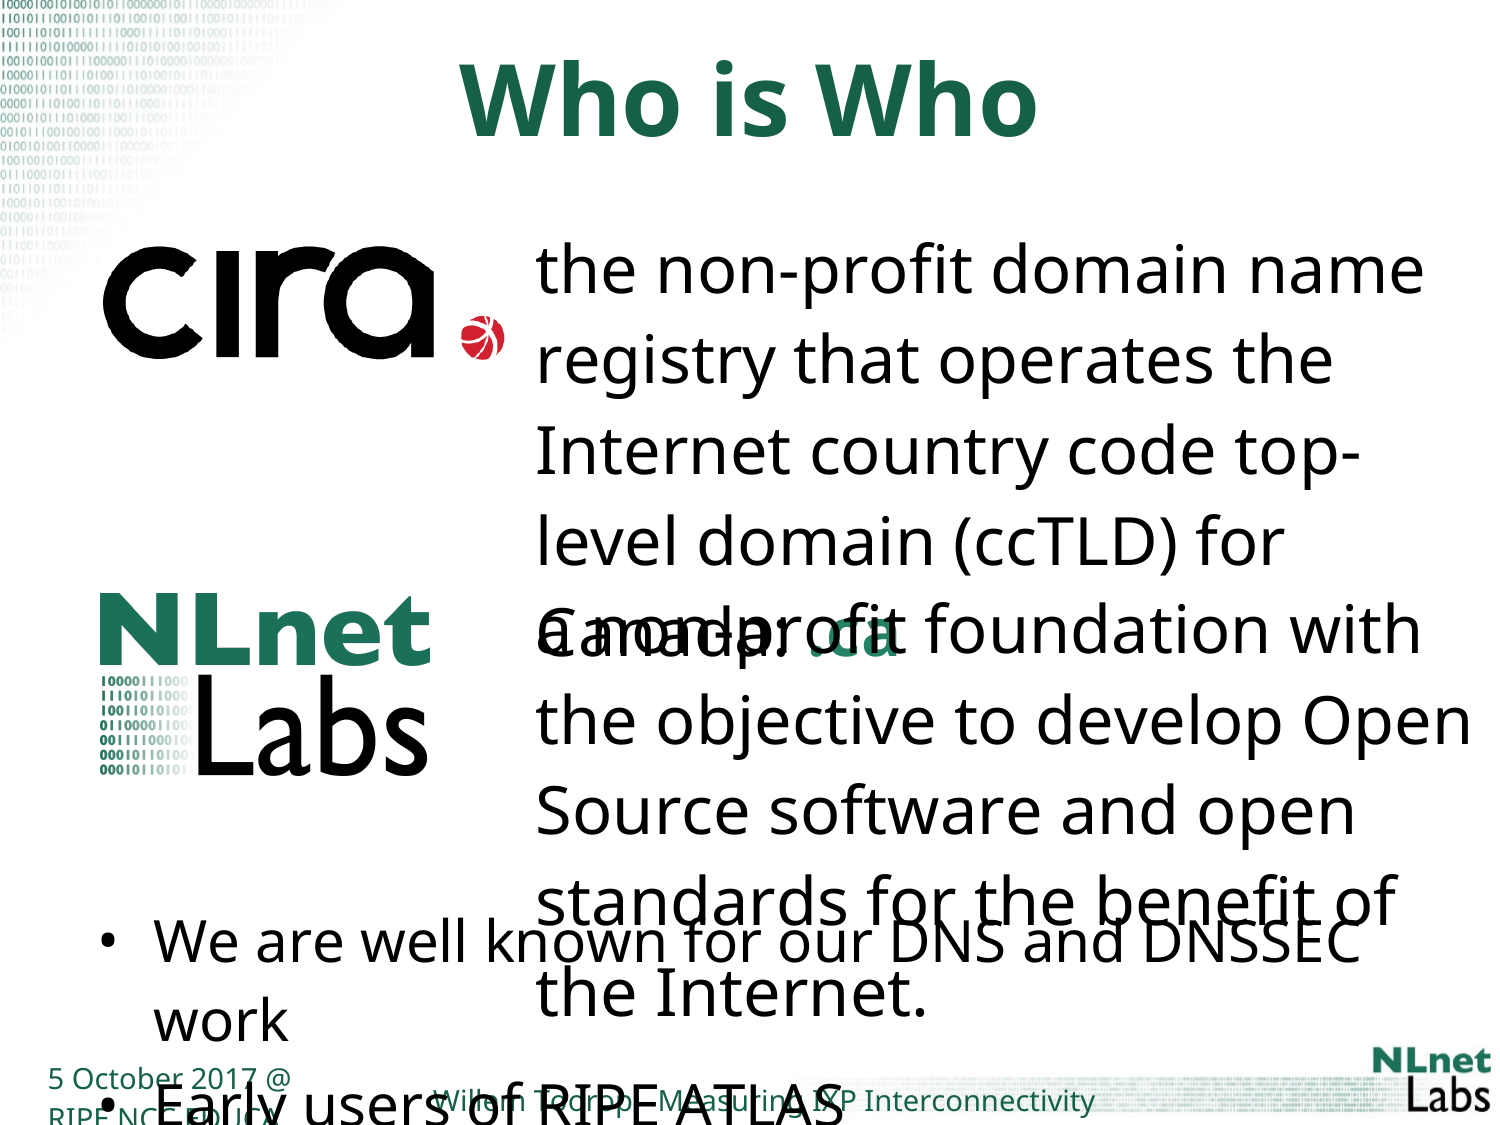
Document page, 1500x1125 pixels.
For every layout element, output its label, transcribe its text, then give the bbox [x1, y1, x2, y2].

picture [1050, 1096, 1059, 1108]
title Who is Who [75, 3, 1425, 192]
picture [790, 1097, 799, 1108]
picture [775, 1097, 781, 1124]
list the non-profit domain name registry that operates the Internet country code top-level domain (ccTLD) for Canada: .ca [479, 221, 1455, 582]
picture [949, 1097, 958, 1109]
picture [781, 1113, 806, 1124]
picture [818, 1101, 824, 1110]
text_box We are well known for our DNS and DNSSEC work Early users of RIPE ATLAS [40, 899, 1500, 1096]
picture [1003, 1097, 1011, 1102]
picture [831, 1096, 1492, 1124]
picture [100, 593, 430, 776]
picture [0, 0, 479, 365]
picture [906, 1097, 914, 1102]
picture [801, 1096, 837, 1124]
list a non-profit foundation with the objective to develop Open Source software and open standards for the benefit of the Internet. [479, 582, 1486, 899]
picture [844, 1096, 852, 1101]
picture [1083, 1096, 1092, 1109]
